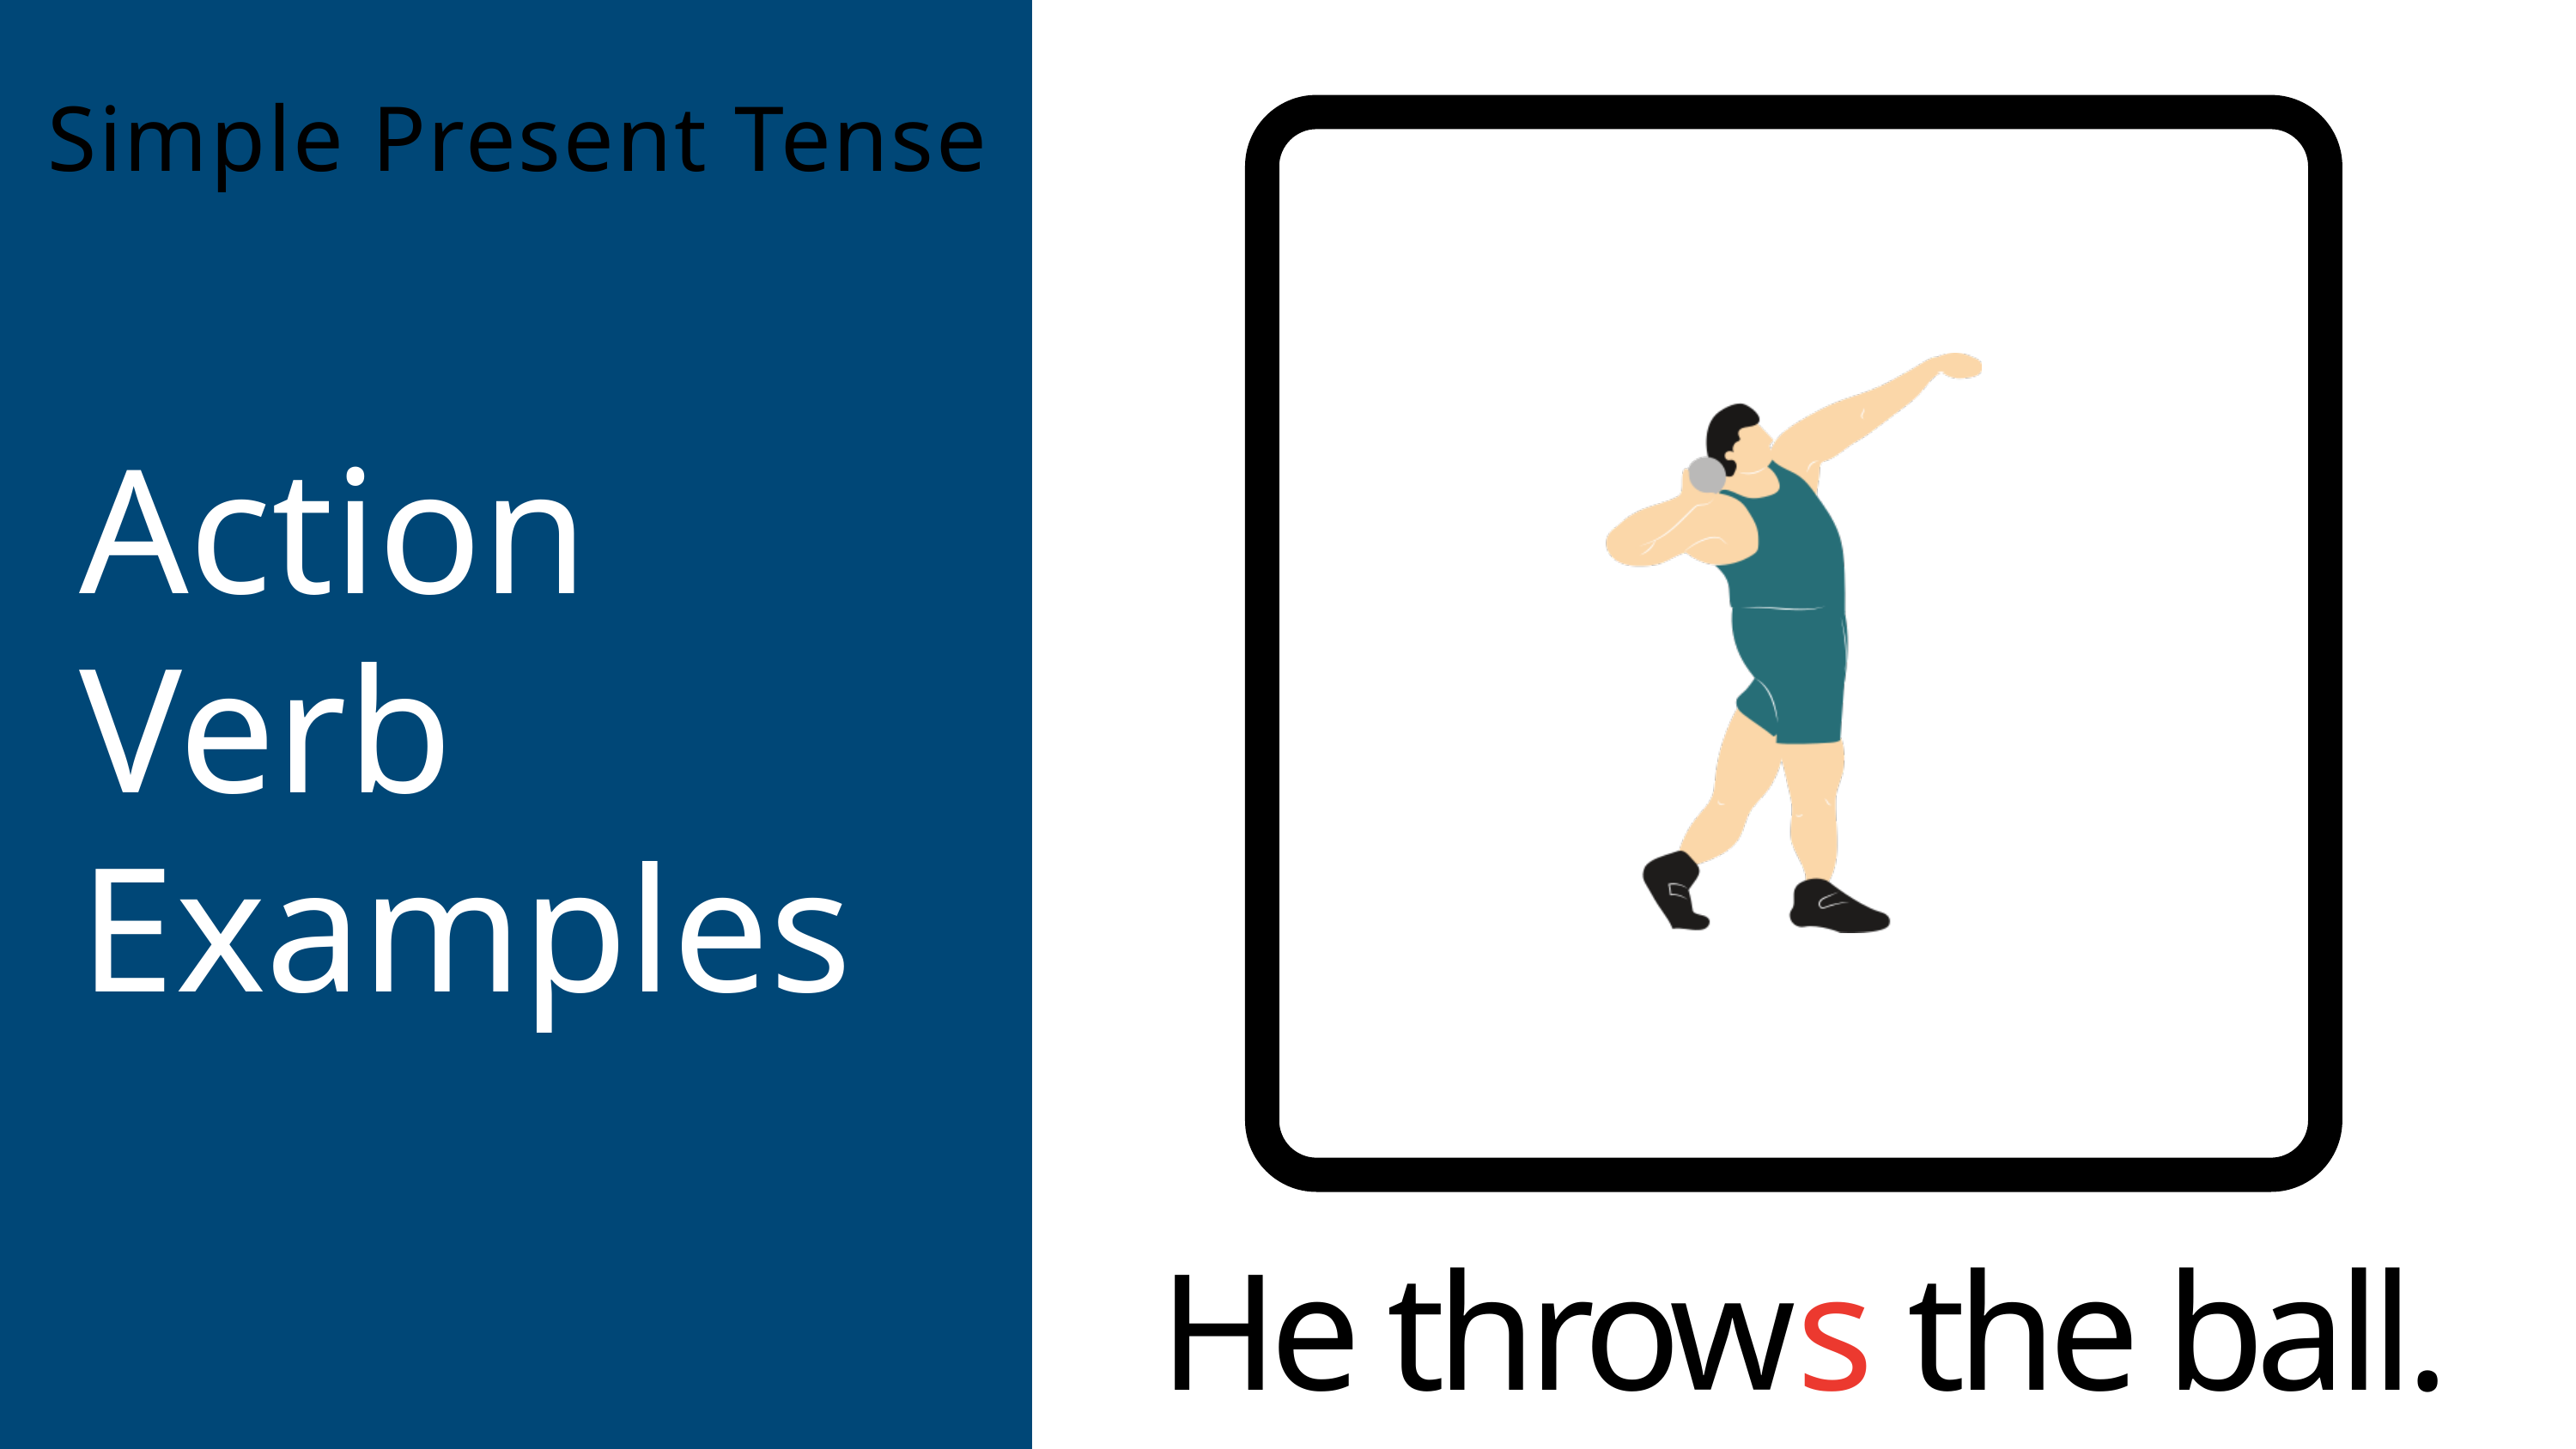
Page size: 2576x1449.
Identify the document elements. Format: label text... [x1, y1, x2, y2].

text_box Simple Present Tense [45, 64, 991, 311]
text_box He throws the ball. [1032, 1213, 2576, 1422]
text_box [0, 0, 1032, 1449]
text_box Action Verb Examples [79, 428, 957, 1026]
text_box [1244, 94, 2342, 1192]
picture [1605, 353, 1982, 933]
